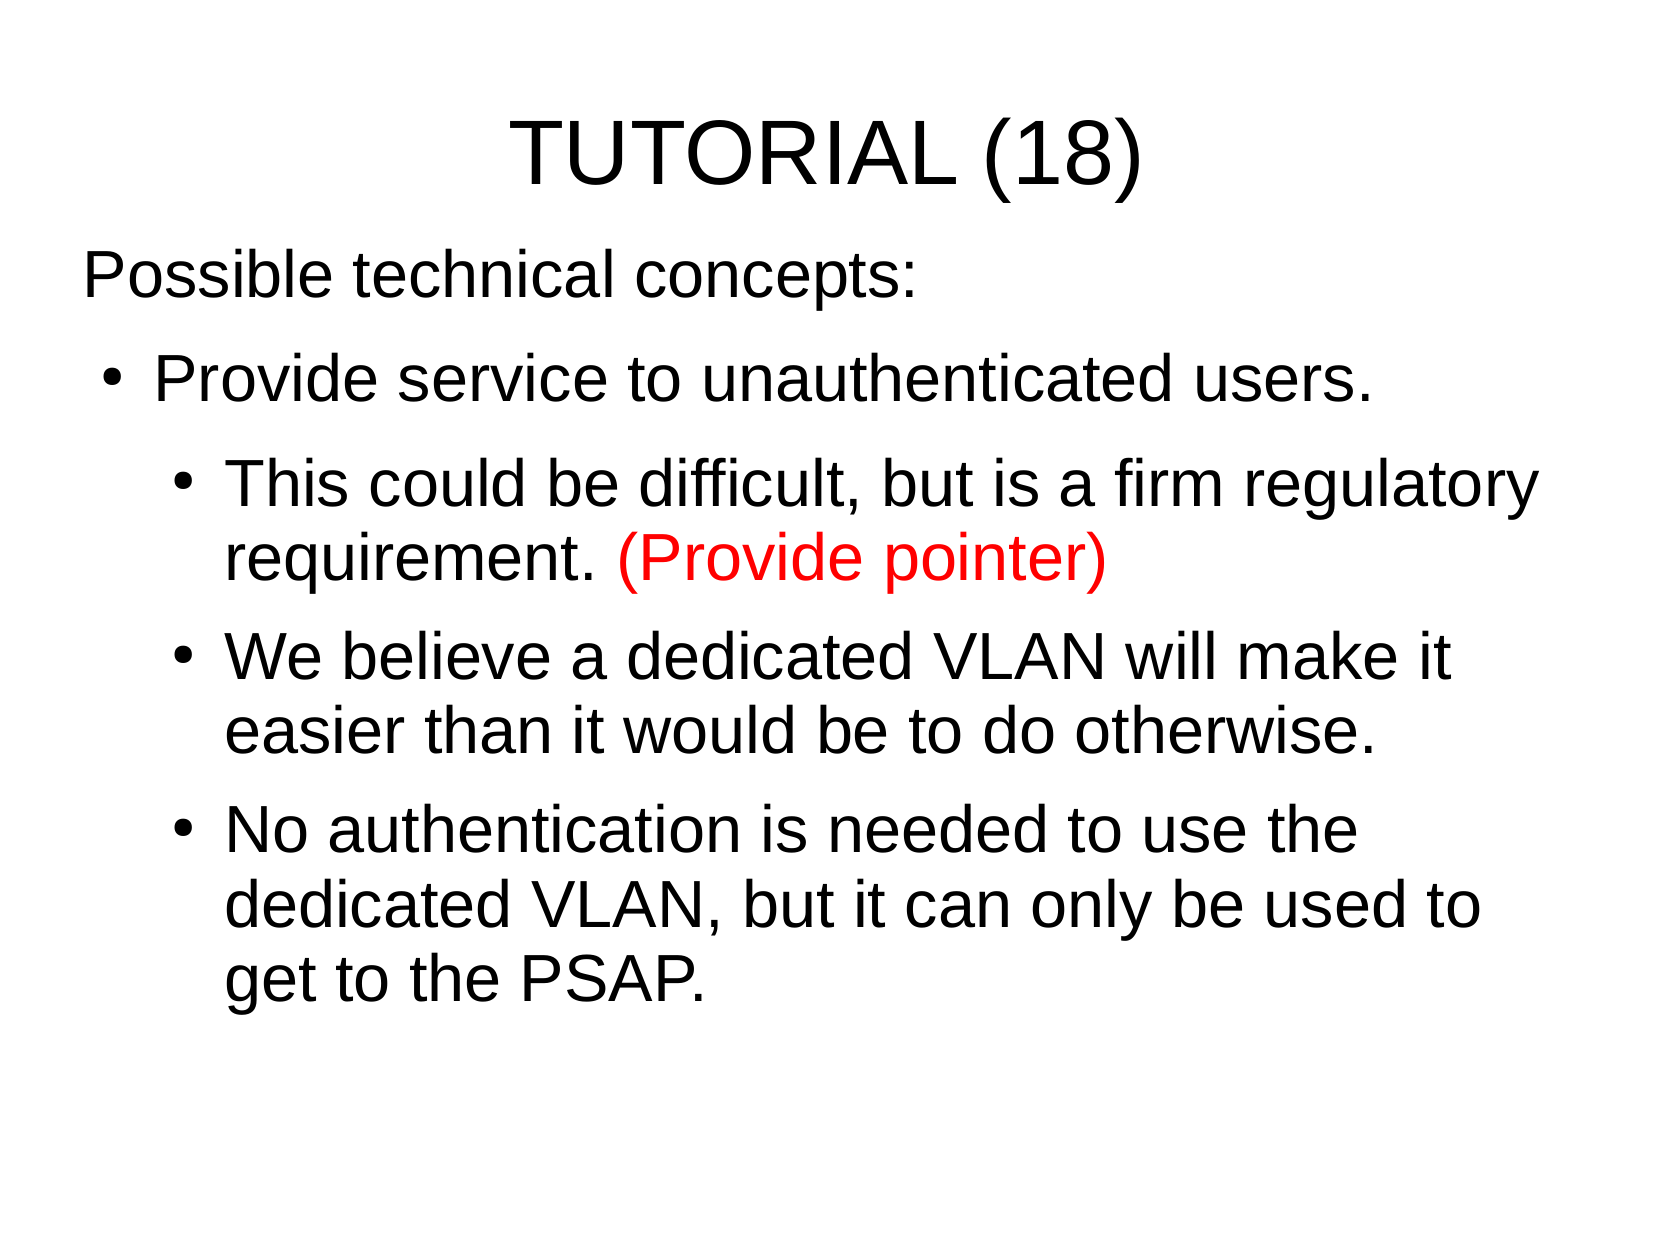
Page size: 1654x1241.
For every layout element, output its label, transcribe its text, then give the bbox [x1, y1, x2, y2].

list Possible technical concepts: Provide service to unauthenticated users. This could be difficult, but is a firm regulatory requirement. (Provide pointer) We believe a dedicated VLAN will make it easier than it would be to do otherwise. No authentication is needed to use the dedicated VLAN, but it can only be used to get to the PSAP. [82, 237, 1571, 1113]
title TUTORIAL (18) [82, 56, 1571, 237]
